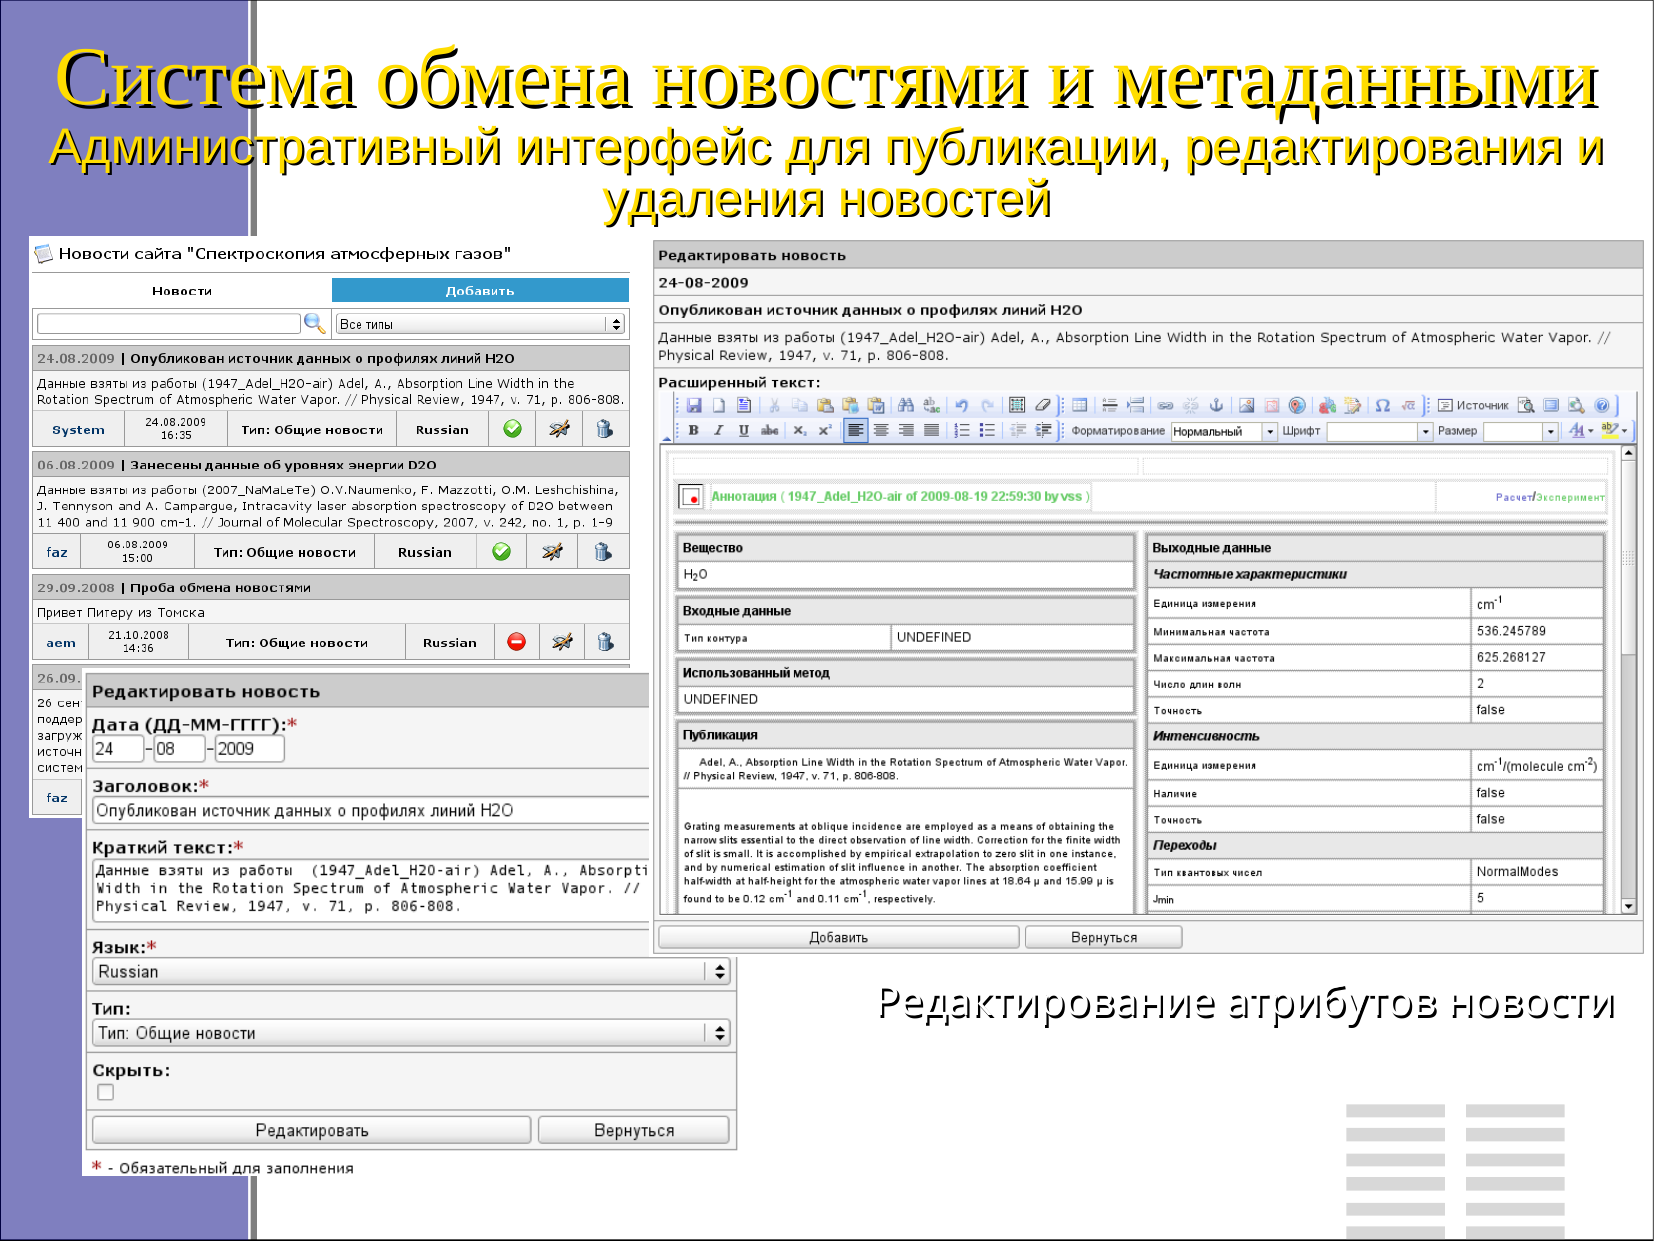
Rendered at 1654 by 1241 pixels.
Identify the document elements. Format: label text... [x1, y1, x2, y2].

title Система обмена новостями и метаданными Административный интерфейс для публикации, редактирования и удаления новостей [0, 17, 1654, 244]
text_box Редактирование атрибутов новости [859, 971, 1601, 1049]
picture [29, 236, 1646, 1176]
